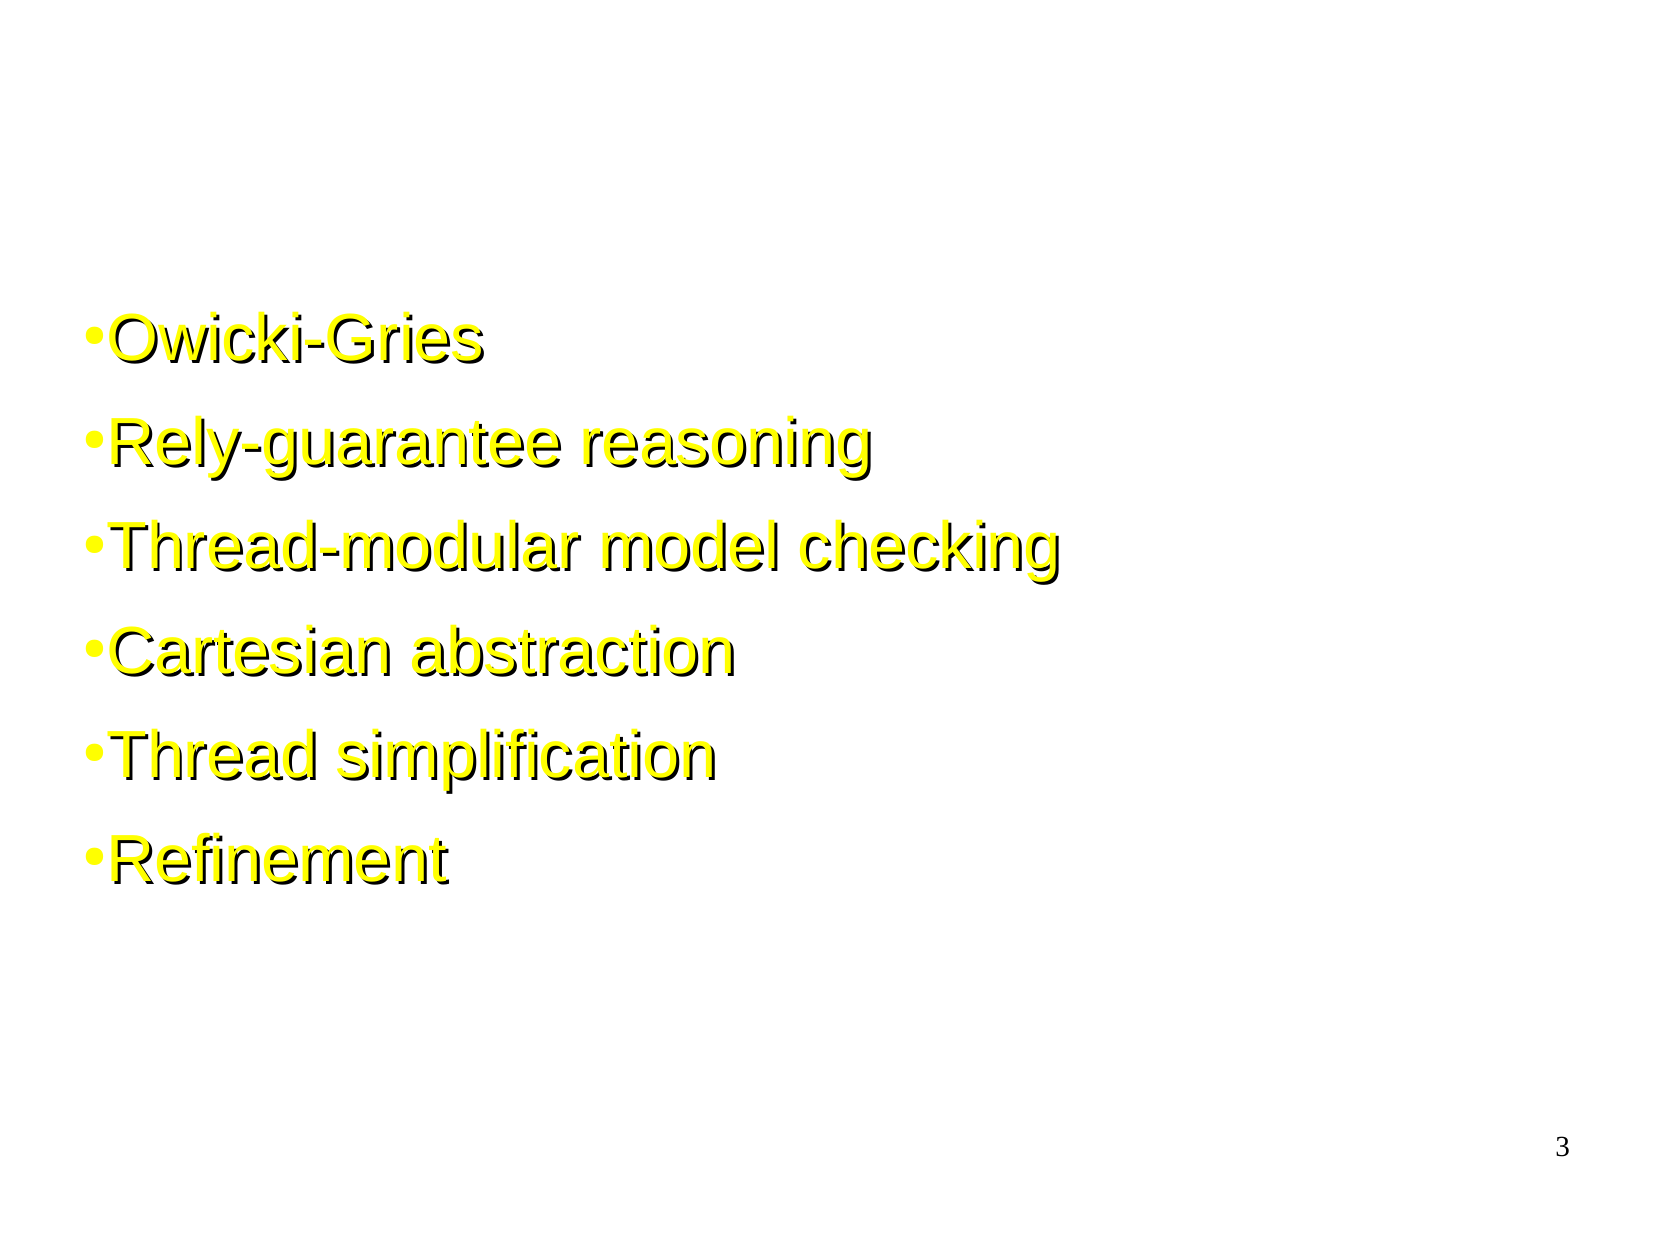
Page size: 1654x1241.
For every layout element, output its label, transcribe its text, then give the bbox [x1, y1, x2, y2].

list Owicki-Gries Rely-guarantee reasoning Thread-modular model checking Cartesian abstraction Thread simplification Refinement [82, 300, 1571, 938]
